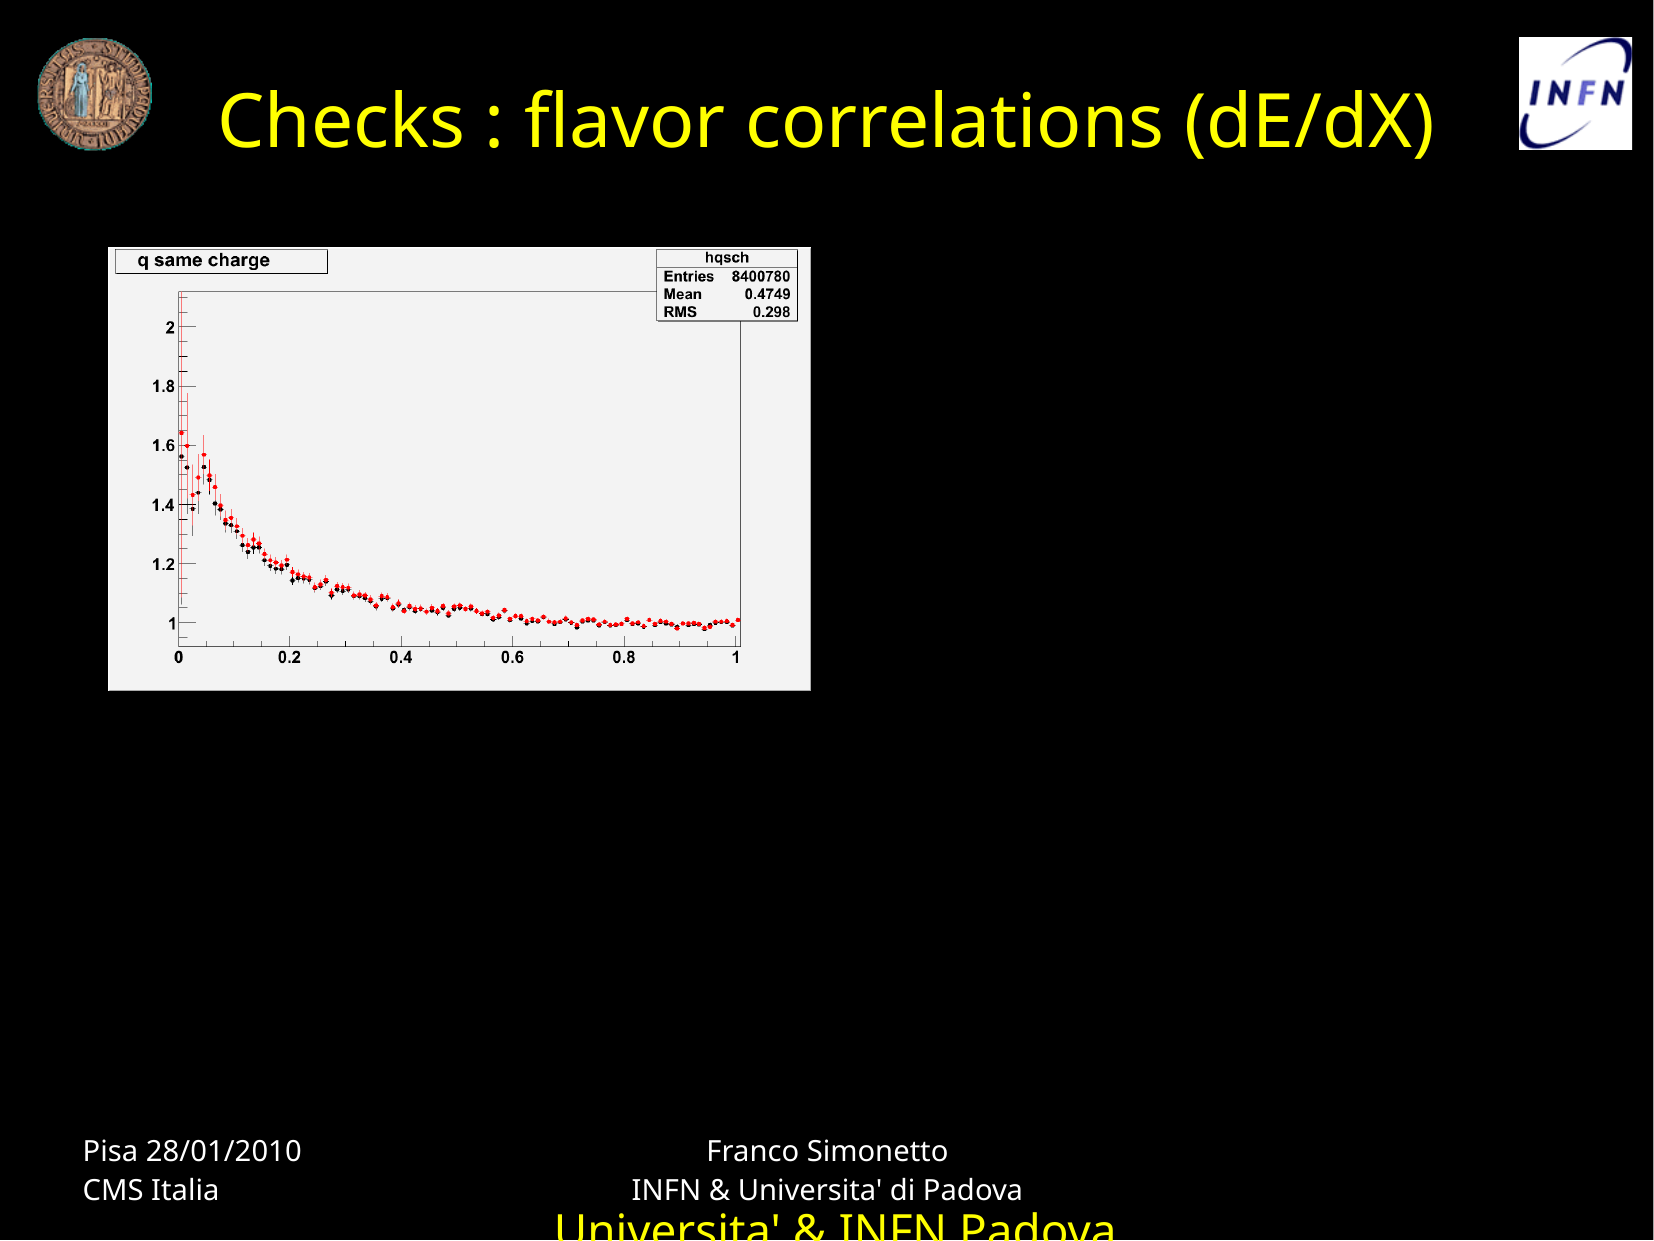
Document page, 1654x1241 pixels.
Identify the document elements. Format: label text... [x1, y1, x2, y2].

picture [37, 37, 152, 152]
picture [108, 247, 811, 691]
picture [1519, 37, 1633, 150]
title Checks : flavor correlations (dE/dX) [82, 56, 1571, 181]
